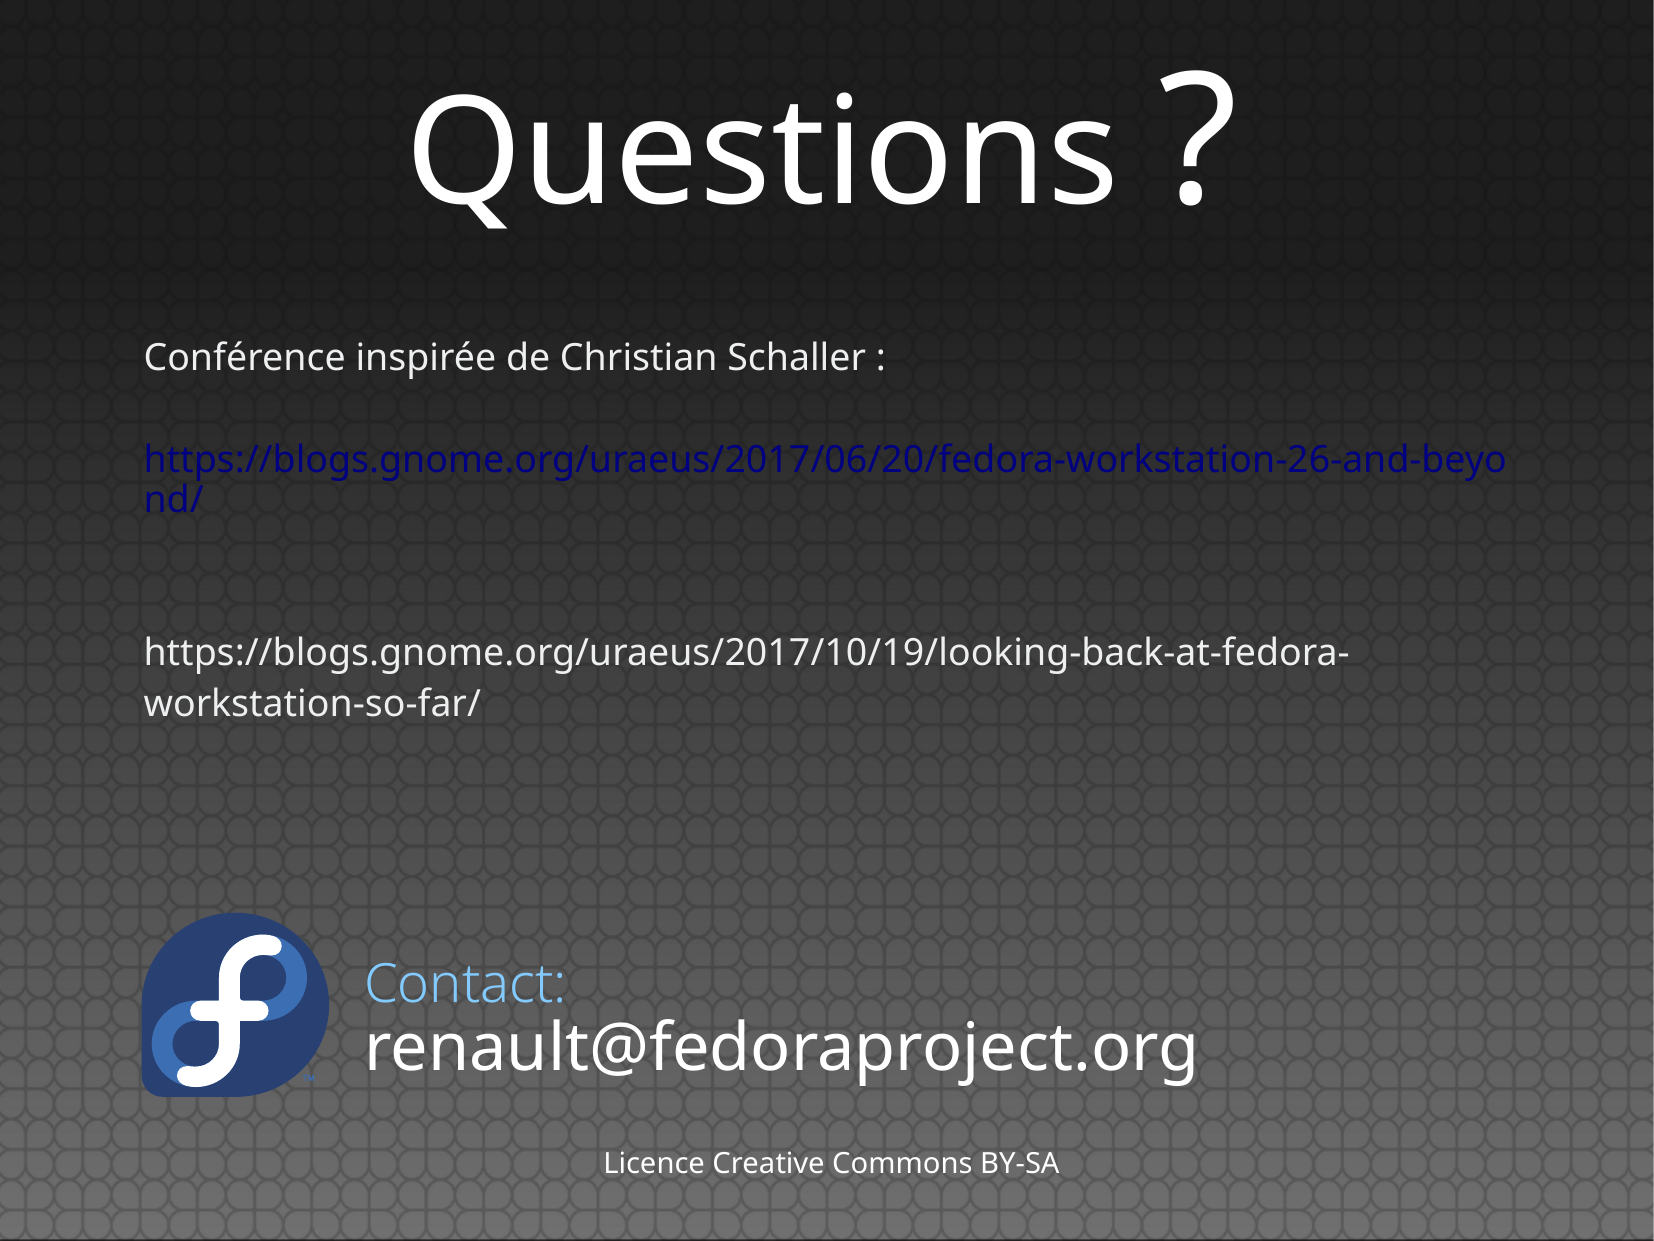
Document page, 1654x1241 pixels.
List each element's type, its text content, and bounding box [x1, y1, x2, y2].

text_box Contact: [349, 937, 703, 1016]
picture [0, 0, 1654, 1241]
text_box Conférence inspirée de Christian Schaller : https://blogs.gnome.org/uraeus/2017/06/20/fedora-workstation-26-and-beyond/ https://blogs.gnome.org/uraeus/2017/10/19/looking-back-at-fedora-workstation-so-far/ [128, 323, 1542, 643]
title Questions ? [34, 25, 1610, 239]
text_box renault@fedoraproject.org [349, 992, 1455, 1085]
text_box Licence Creative Commons BY-SA [52, 1135, 1611, 1219]
